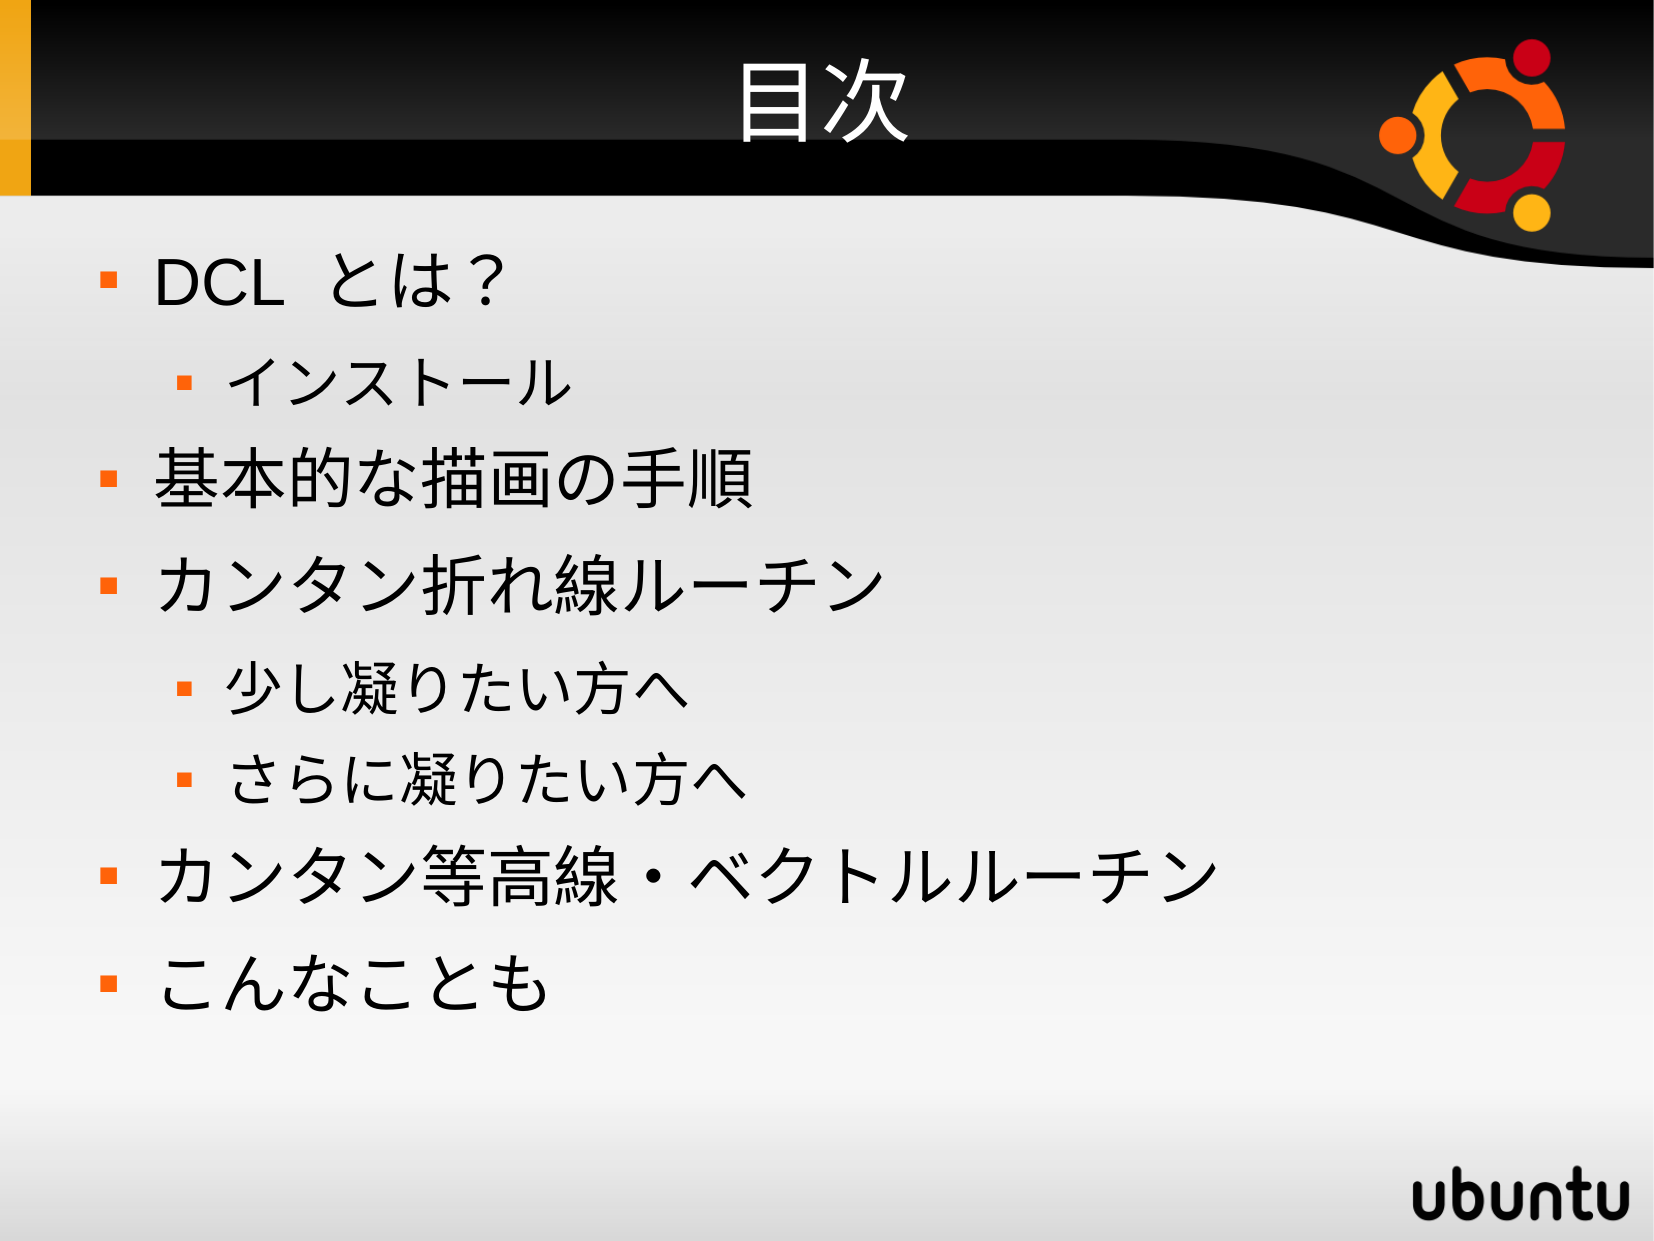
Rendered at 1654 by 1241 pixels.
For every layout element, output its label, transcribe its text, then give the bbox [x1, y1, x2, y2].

picture [0, 0, 1654, 1241]
title 目次 [76, 0, 1565, 208]
list DCL とは？ インストール 基本的な描画の手順 カンタン折れ線ルーチン 少し凝りたい方へ さらに凝りたい方へ カンタン等高線・ベクトルルーチン こんなことも [82, 242, 1571, 1182]
